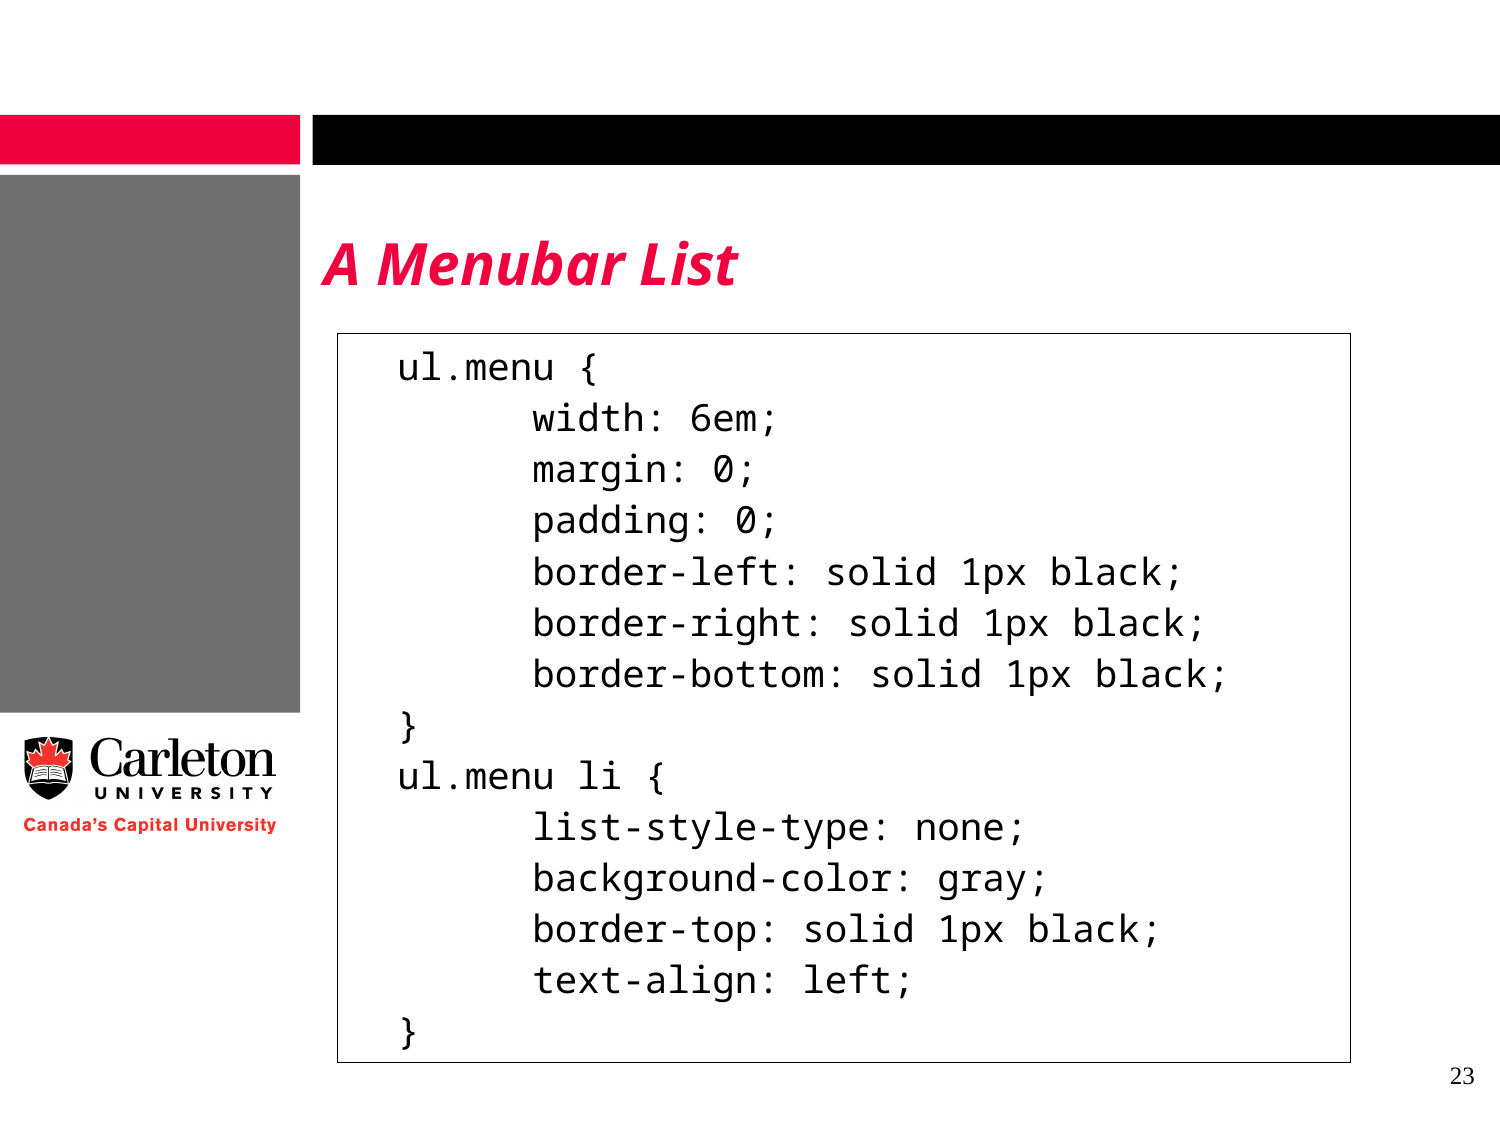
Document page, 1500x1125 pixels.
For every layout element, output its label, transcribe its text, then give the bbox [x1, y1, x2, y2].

title A Menubar List [324, 187, 1450, 338]
text_box ul.menu { width: 6em; margin: 0; padding: 0; border-left: solid 1px black; border-right: solid 1px black; border-bottom: solid 1px black; } ul.menu li { list-style-type: none; background-color: gray; border-top: solid 1px black; text-align: left; } [337, 333, 1351, 1013]
picture [24, 737, 276, 834]
